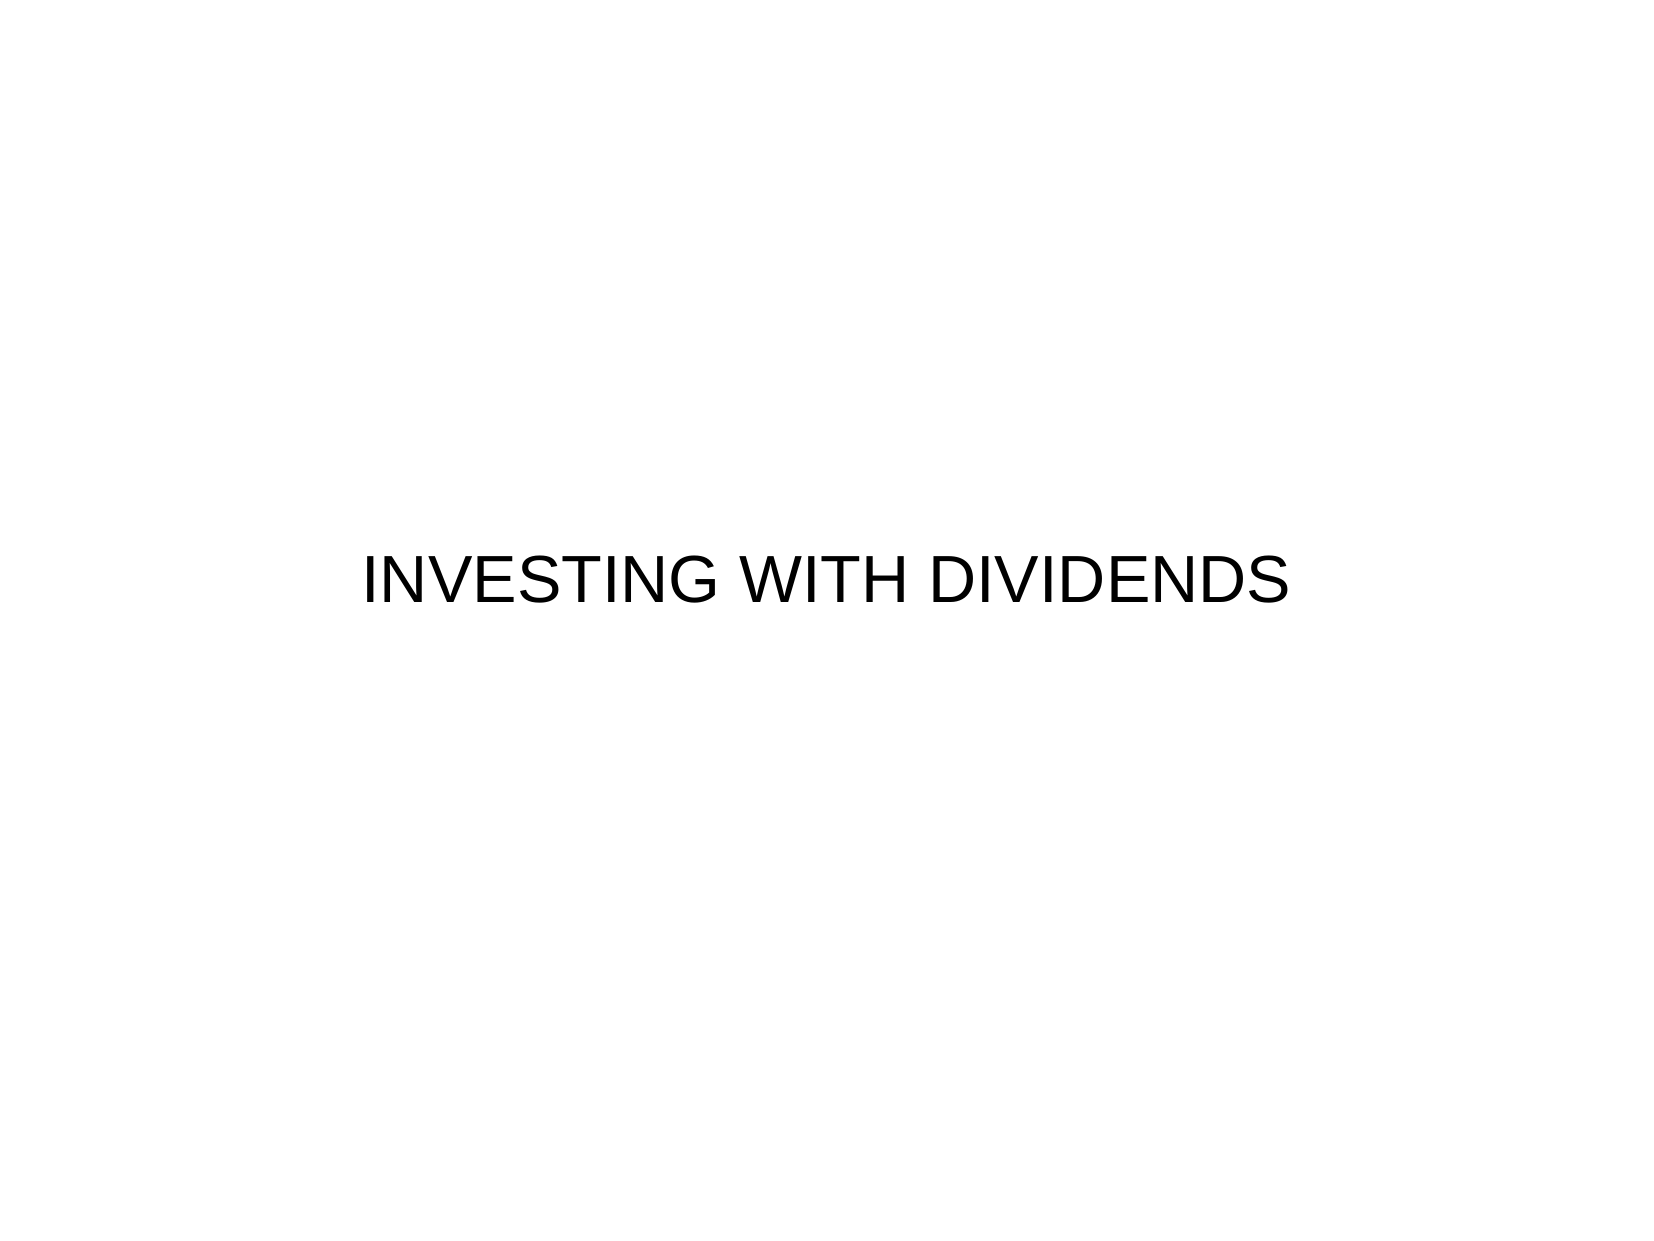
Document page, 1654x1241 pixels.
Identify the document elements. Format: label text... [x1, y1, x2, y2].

subtitle INVESTING WITH DIVIDENDS [82, 49, 1571, 1109]
